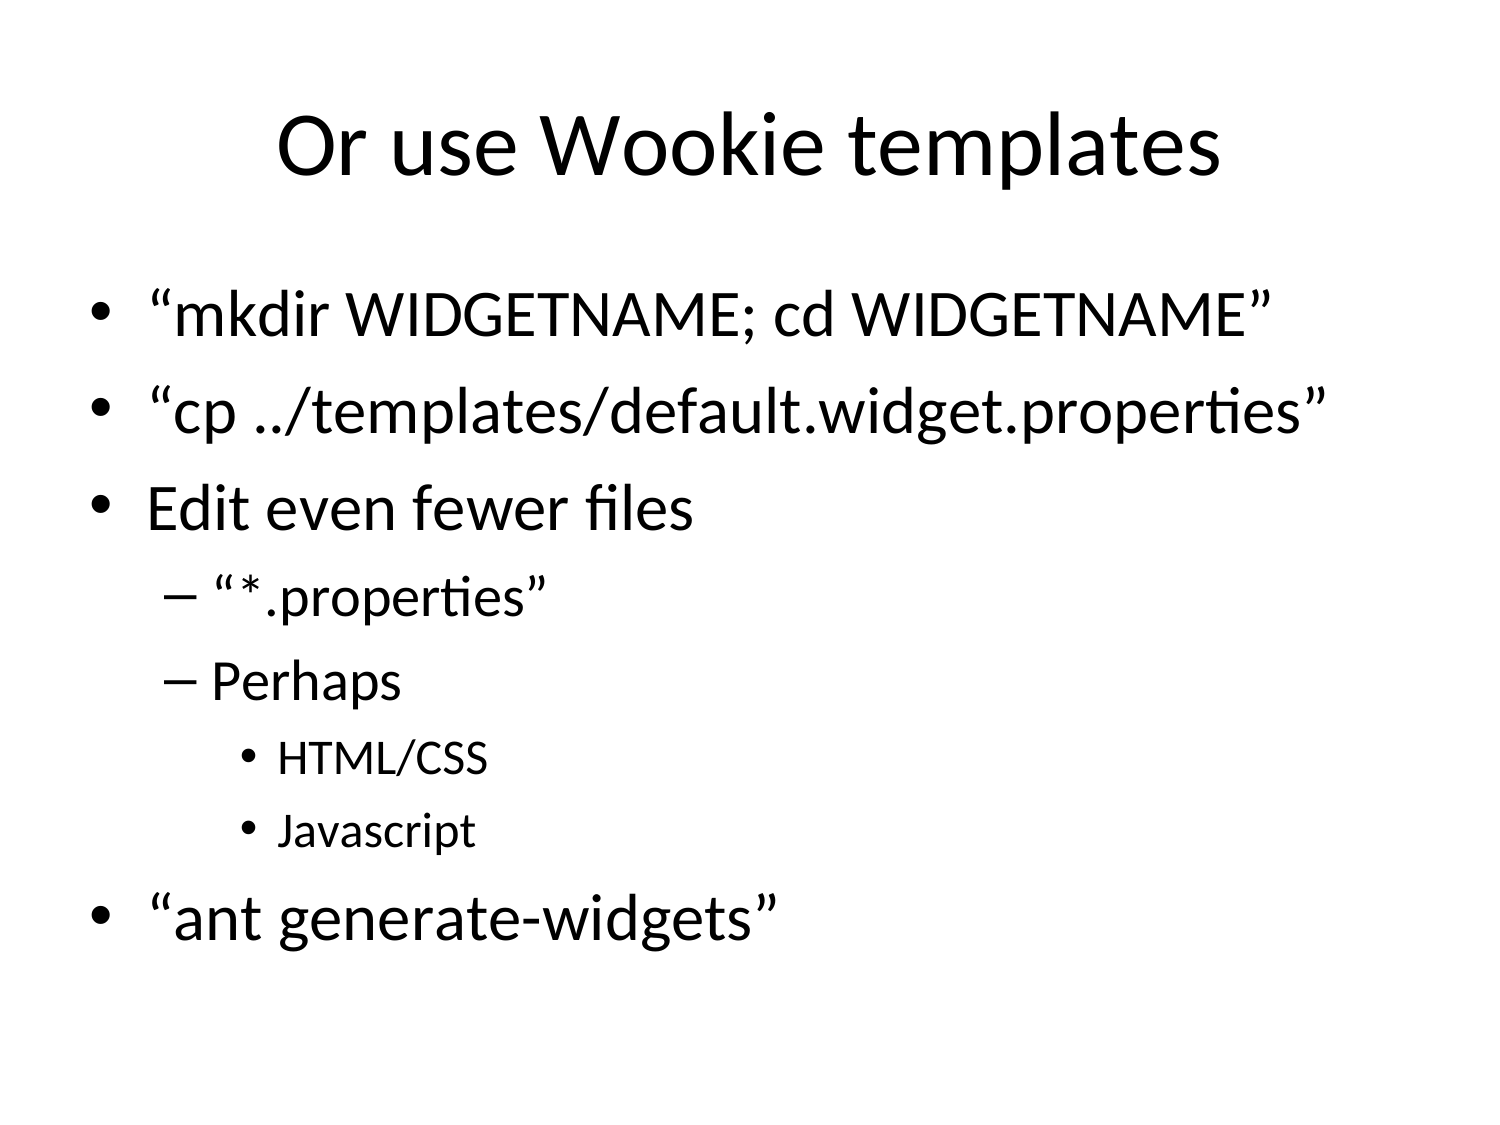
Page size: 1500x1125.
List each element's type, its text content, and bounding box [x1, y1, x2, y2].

title Or use Wookie templates [75, 45, 1426, 233]
list “mkdir WIDGETNAME; cd WIDGETNAME” “cp ../templates/default.widget.properties” Edit even fewer files “*.properties” Perhaps HTML/CSS Javascript “ant generate-widgets” [75, 262, 1426, 1006]
